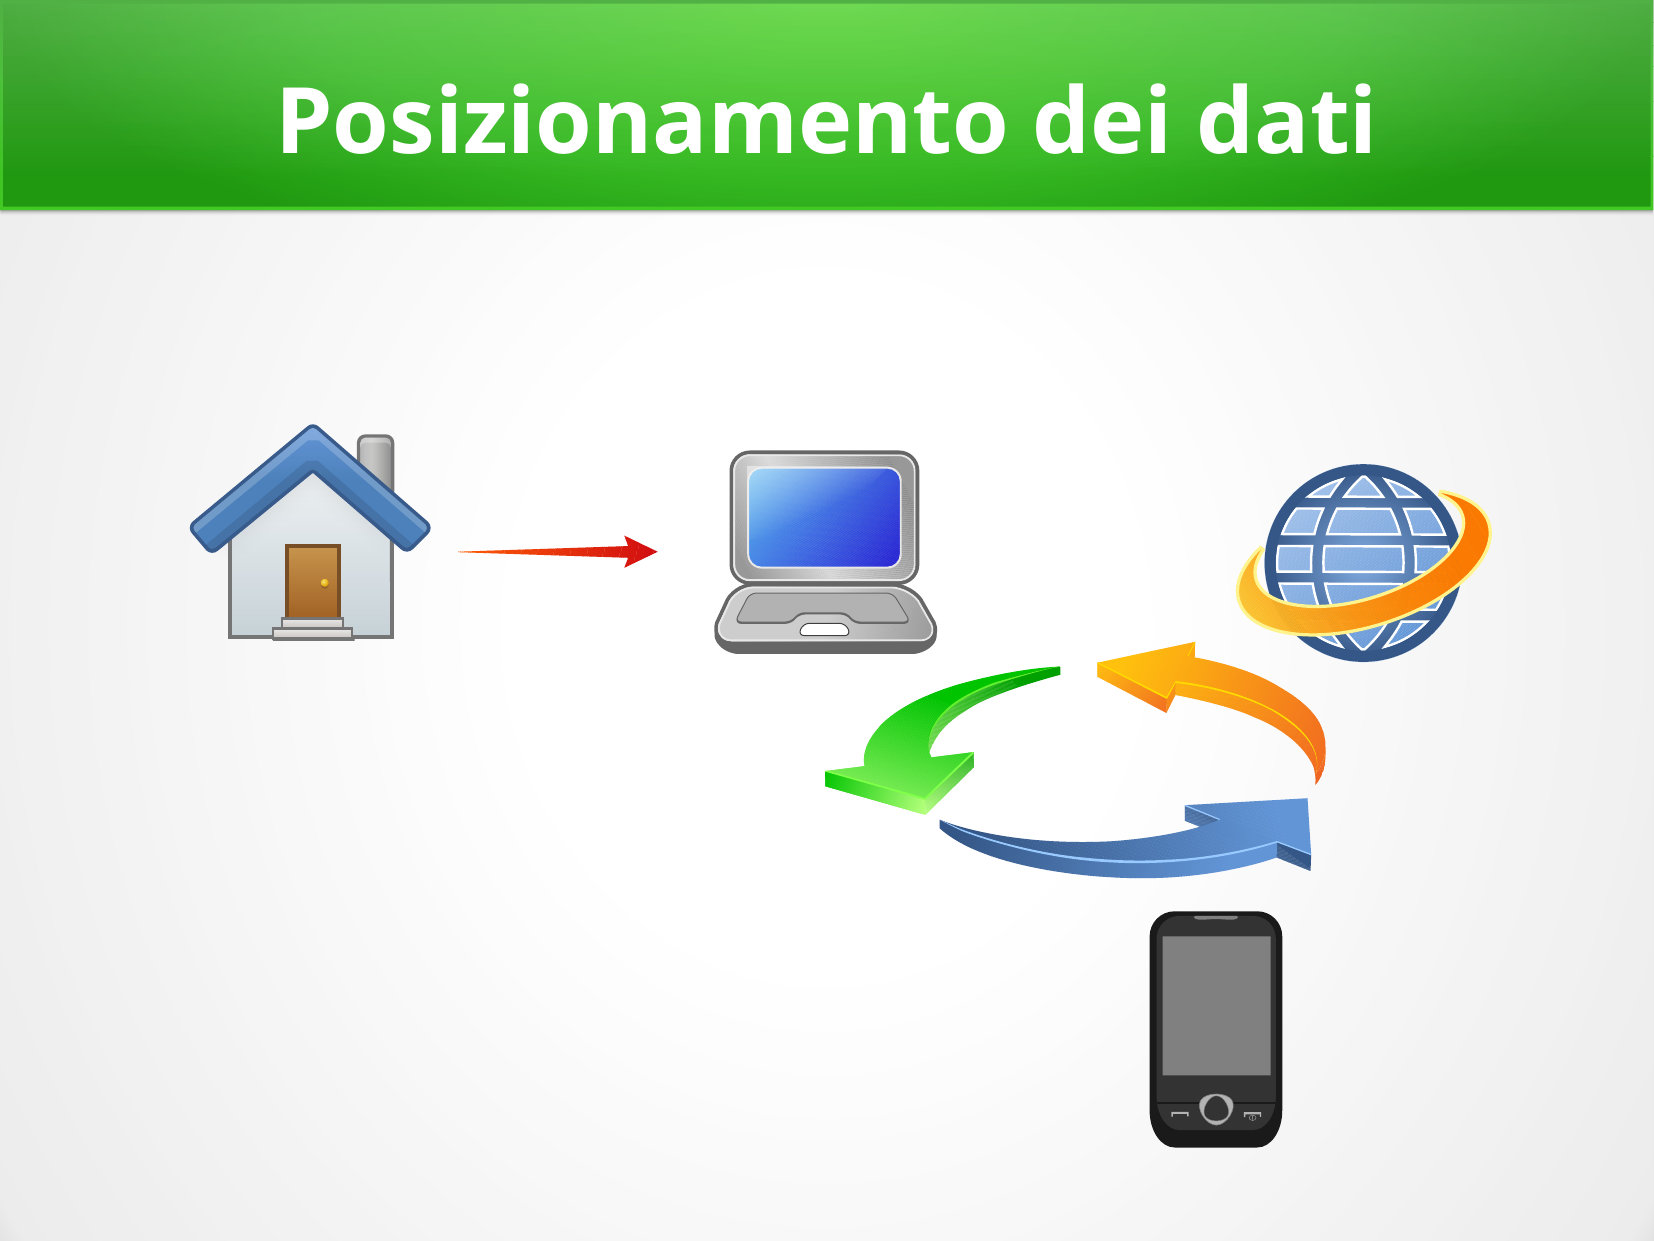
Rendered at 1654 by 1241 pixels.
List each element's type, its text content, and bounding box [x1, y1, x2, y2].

picture [1019, 897, 1430, 1205]
picture [685, 413, 1501, 886]
title Posizionamento dei dati [82, 47, 1571, 189]
picture [129, 355, 662, 644]
